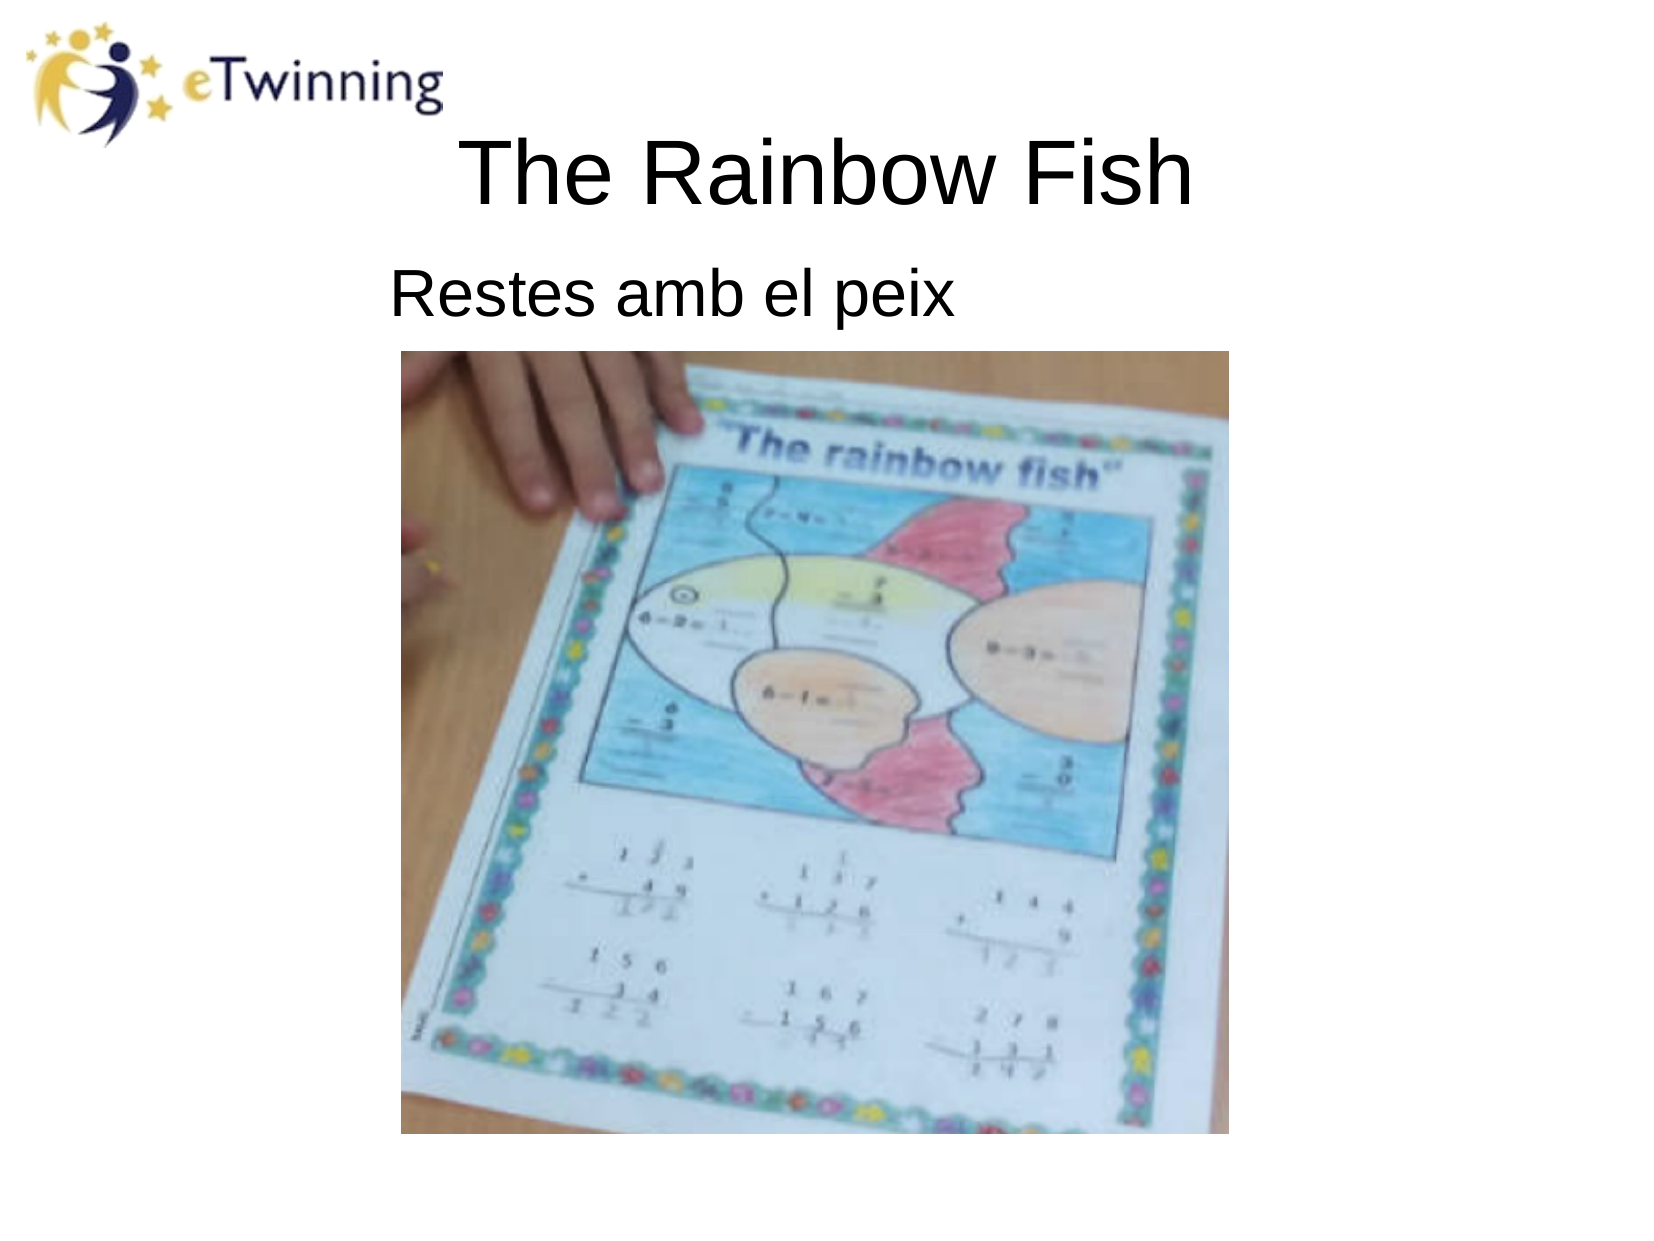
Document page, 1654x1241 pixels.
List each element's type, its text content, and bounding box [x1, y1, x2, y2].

picture [26, 20, 443, 148]
title The Rainbow Fish [82, 88, 1571, 257]
subtitle Restes amb el peix [389, 256, 1146, 331]
picture [401, 351, 1229, 1134]
